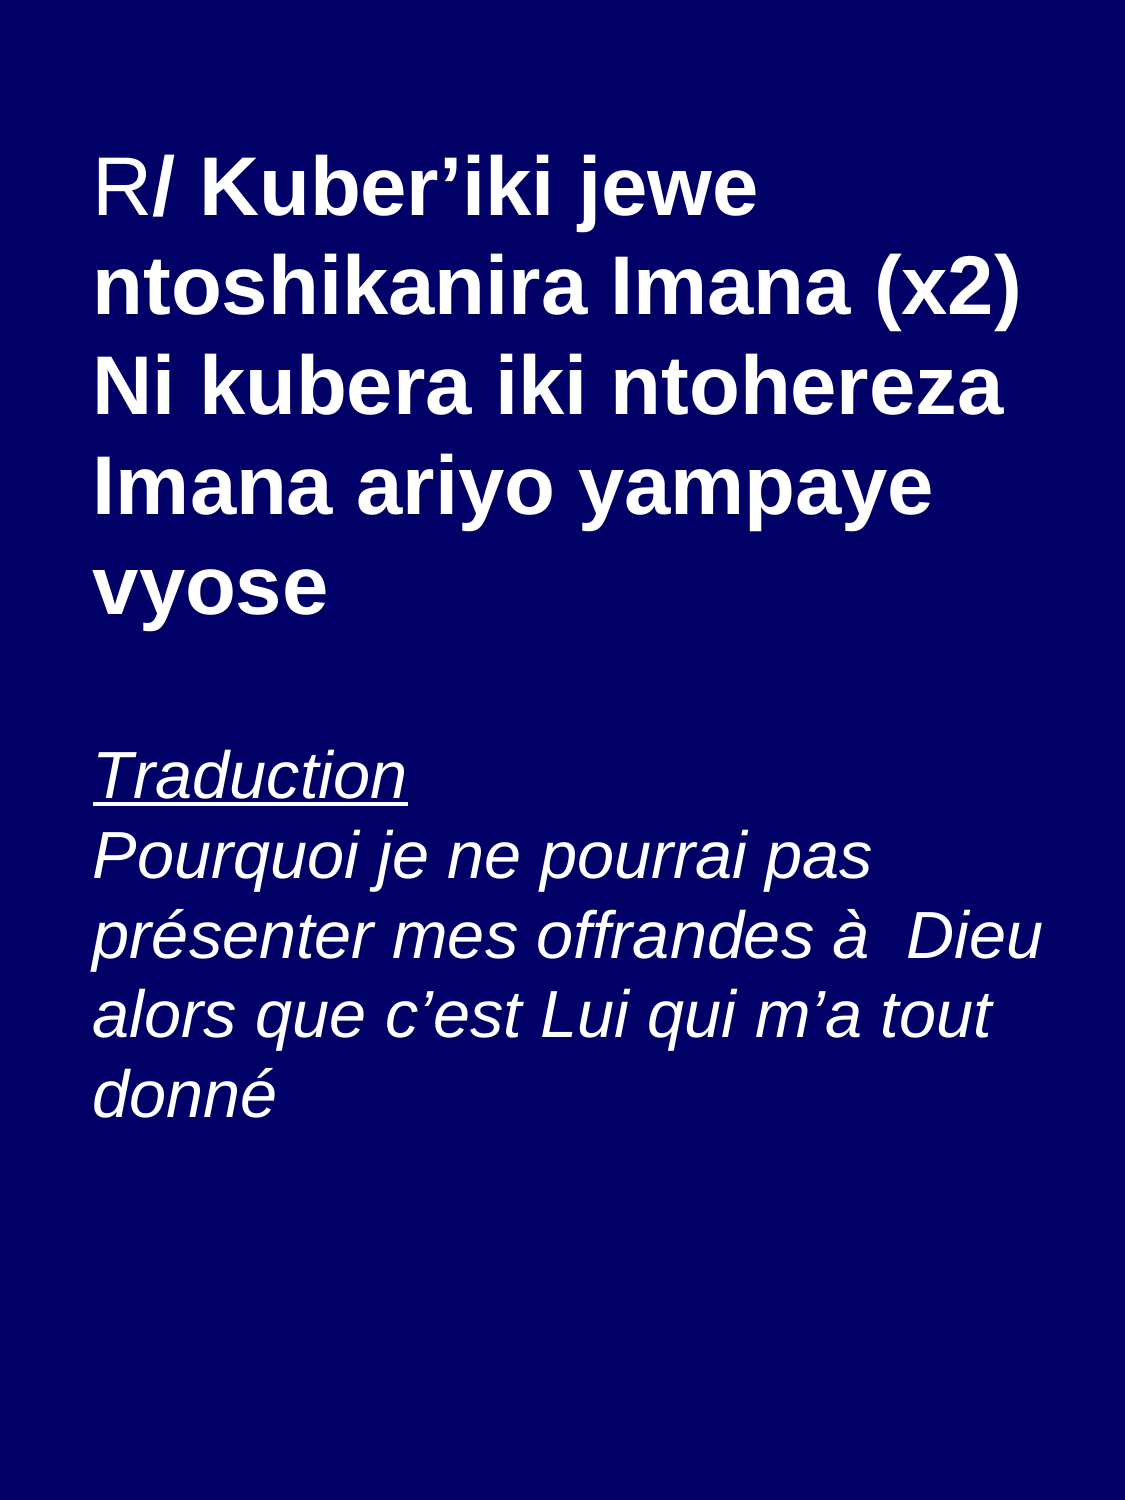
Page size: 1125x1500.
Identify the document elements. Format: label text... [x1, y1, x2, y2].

text_box R/ Kuber’iki jewe ntoshikanira Imana (x2) Ni kubera iki ntohereza Imana ariyo yampaye vyose Traduction Pourquoi je ne pourrai pas présenter mes offrandes à Dieu alors que c’est Lui qui m’a tout donné [78, 123, 1095, 1140]
